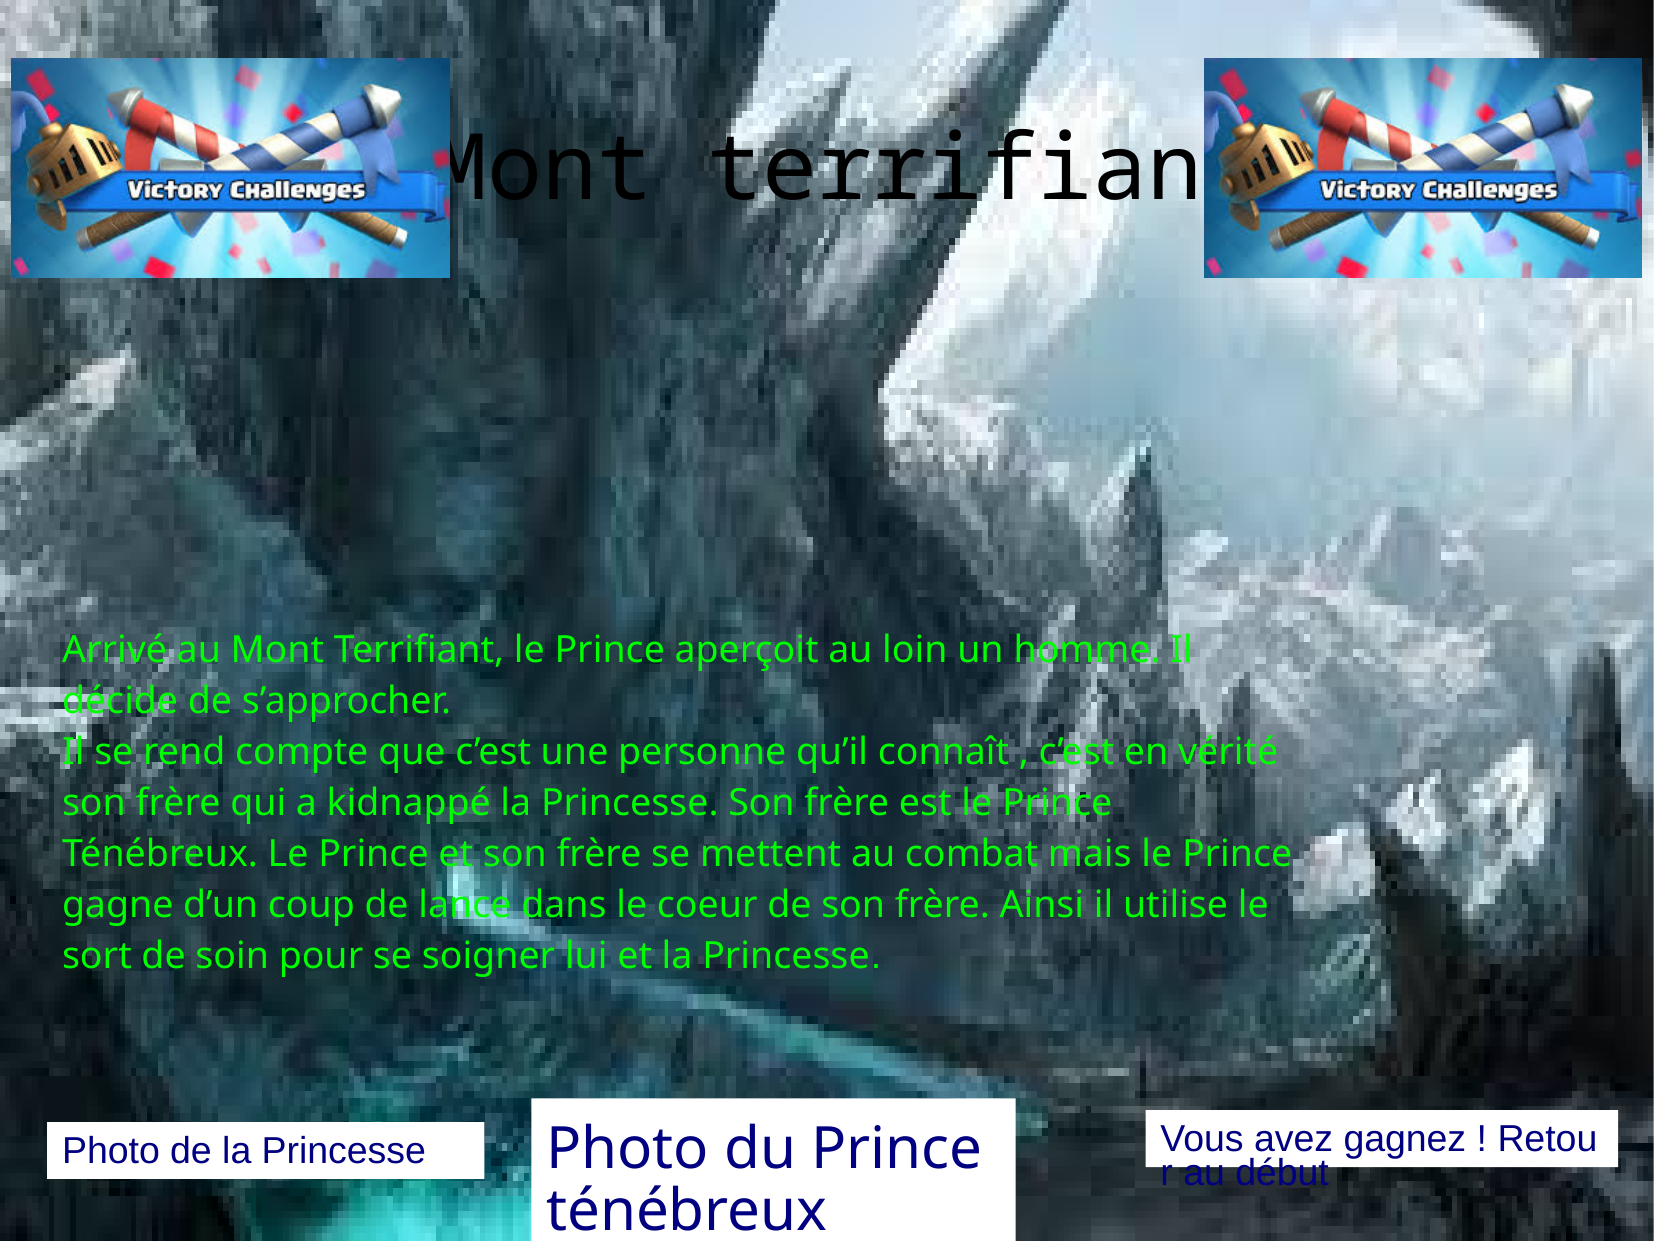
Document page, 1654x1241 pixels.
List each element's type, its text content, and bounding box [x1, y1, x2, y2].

text_box Photo de la Princesse [47, 1122, 485, 1179]
picture [0, 0, 1654, 1241]
text_box Mont terrifiant [450, 94, 1204, 201]
text_box Photo du Prince ténébreux [531, 1098, 1016, 1229]
text_box Arrivé au Mont Terrifiant, le Prince aperçoit au loin un homme. Il décide de s’approcher. Il se rend compte que c’est une personne qu’il connaît , c’est en vérité son frère qui a kidnappé la Princesse. Son frère est le Prince Ténébreux. Le Prince et son frère se mettent au combat mais le Prince gagne d’un coup de lance dans le coeur de son frère. Ainsi il utilise le sort de soin pour se soigner lui et la Princesse. [47, 614, 1323, 1052]
text_box Vous avez gagnez ! Retour au début [1145, 1110, 1619, 1167]
